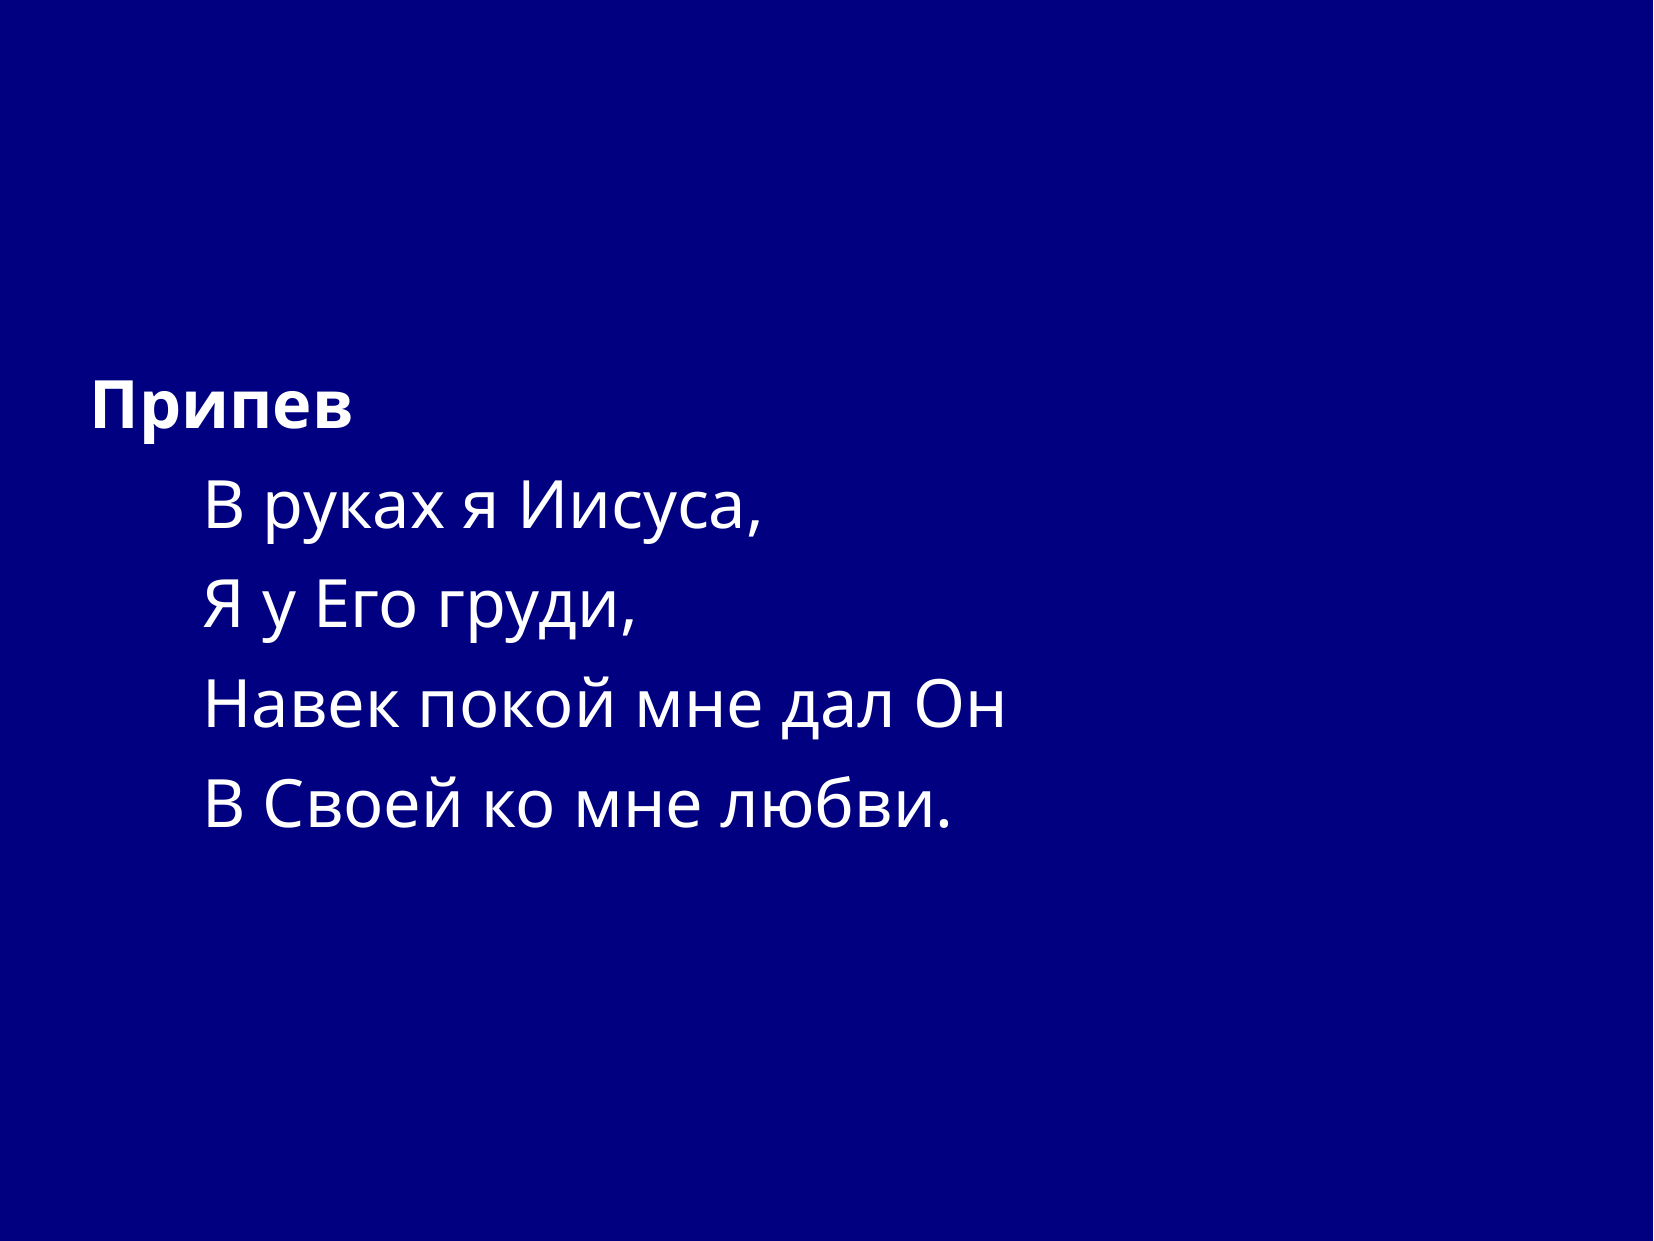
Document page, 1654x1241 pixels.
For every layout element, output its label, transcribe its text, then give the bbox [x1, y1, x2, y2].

text_box Припев В руках я Иисуса, Я у Его груди, Навек покой мне дал Он В Своей ко мне любви. [75, 150, 1576, 1163]
